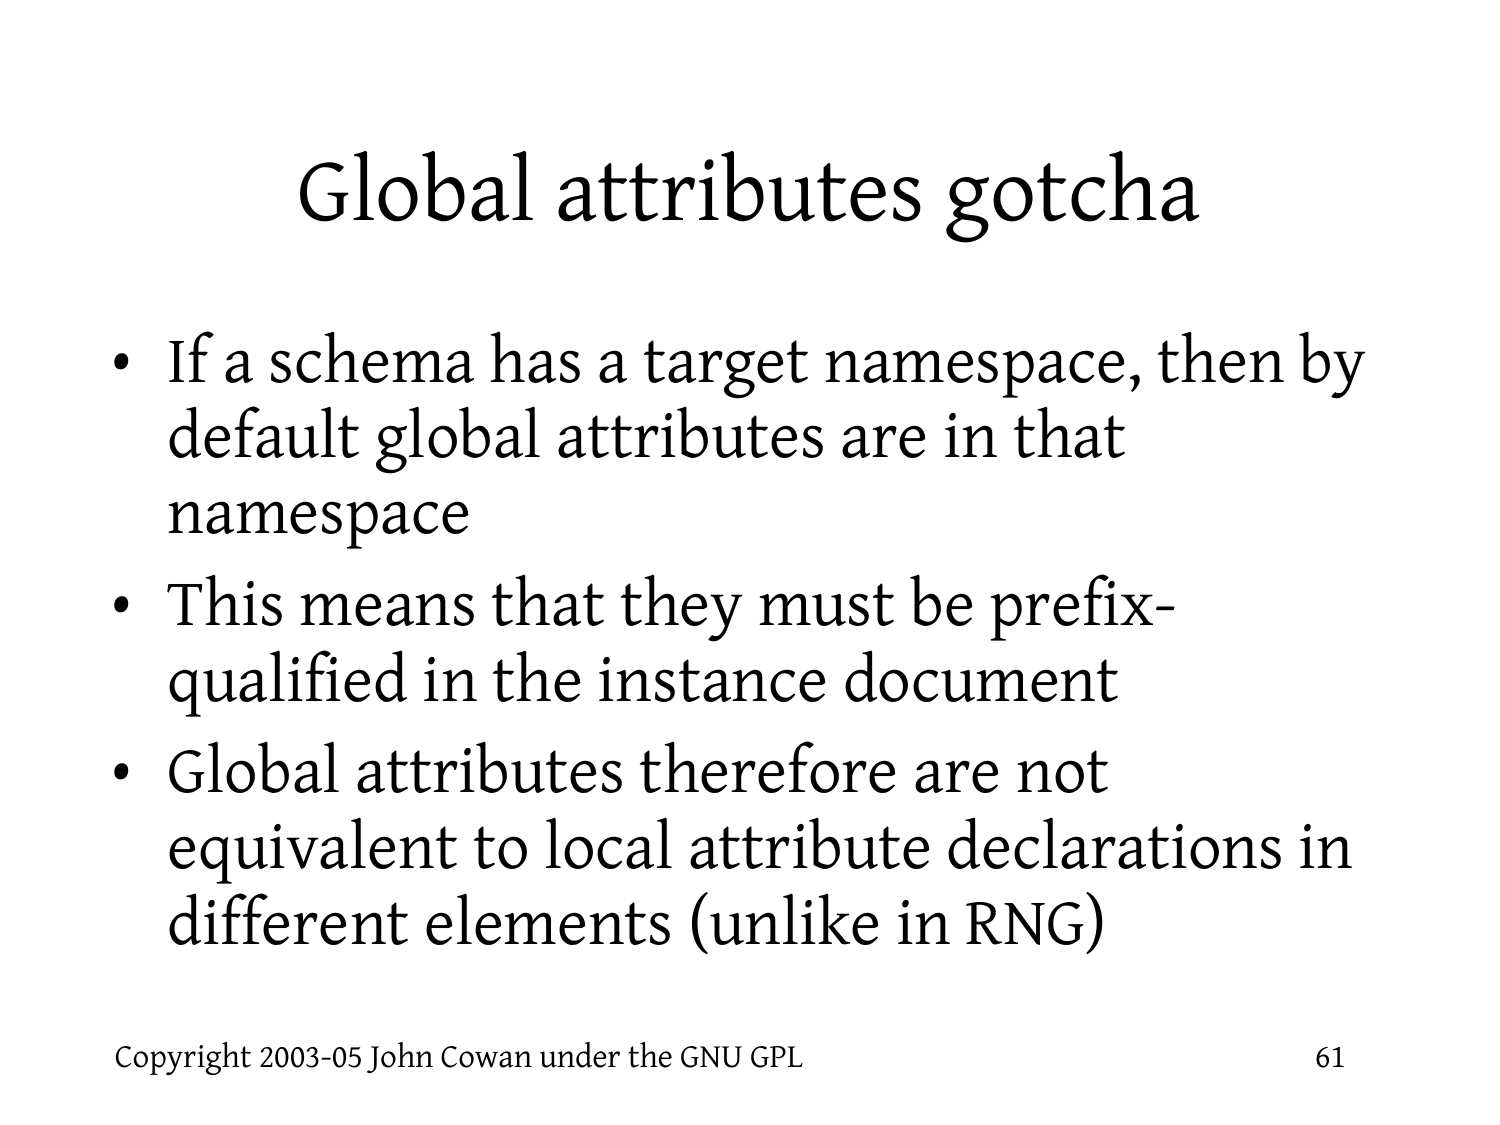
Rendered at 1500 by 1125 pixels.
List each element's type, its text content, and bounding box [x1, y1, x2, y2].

list If a schema has a target namespace, then by default global attributes are in that namespace This means that they must be prefix-qualified in the instance document Global attributes therefore are not equivalent to local attribute declarations in different elements (unlike in RNG) [112, 324, 1387, 1000]
title Global attributes gotcha [112, 62, 1387, 324]
